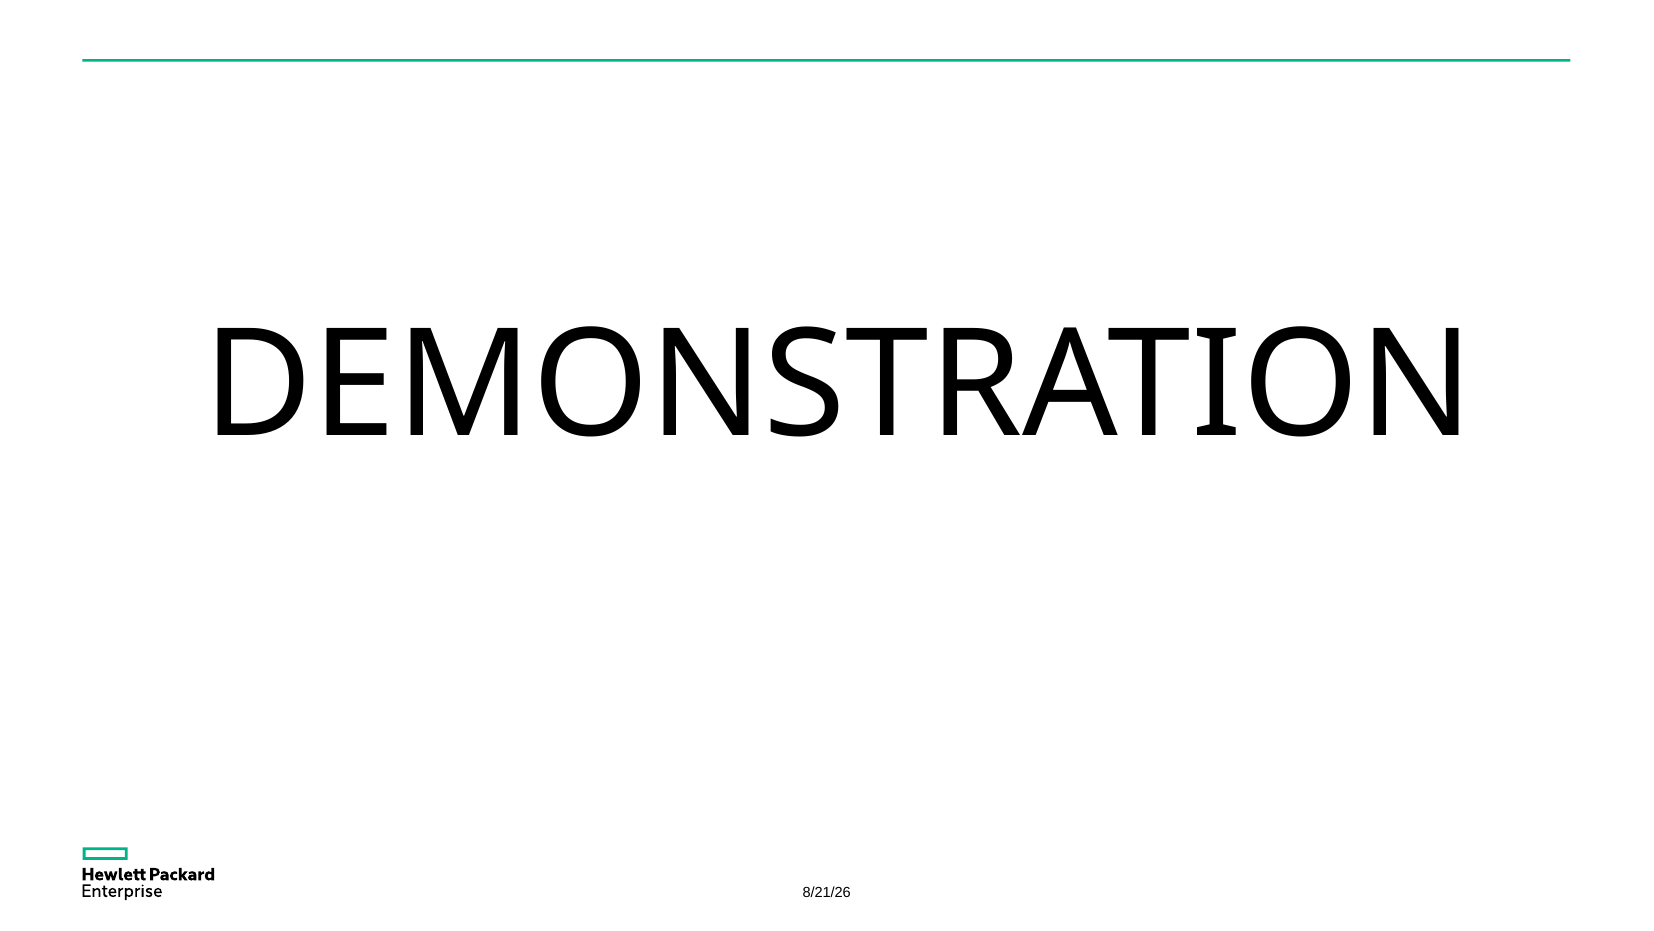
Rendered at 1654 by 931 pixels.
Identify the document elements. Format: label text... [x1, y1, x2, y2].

text_box DEMONSTRATION [188, 267, 1595, 713]
